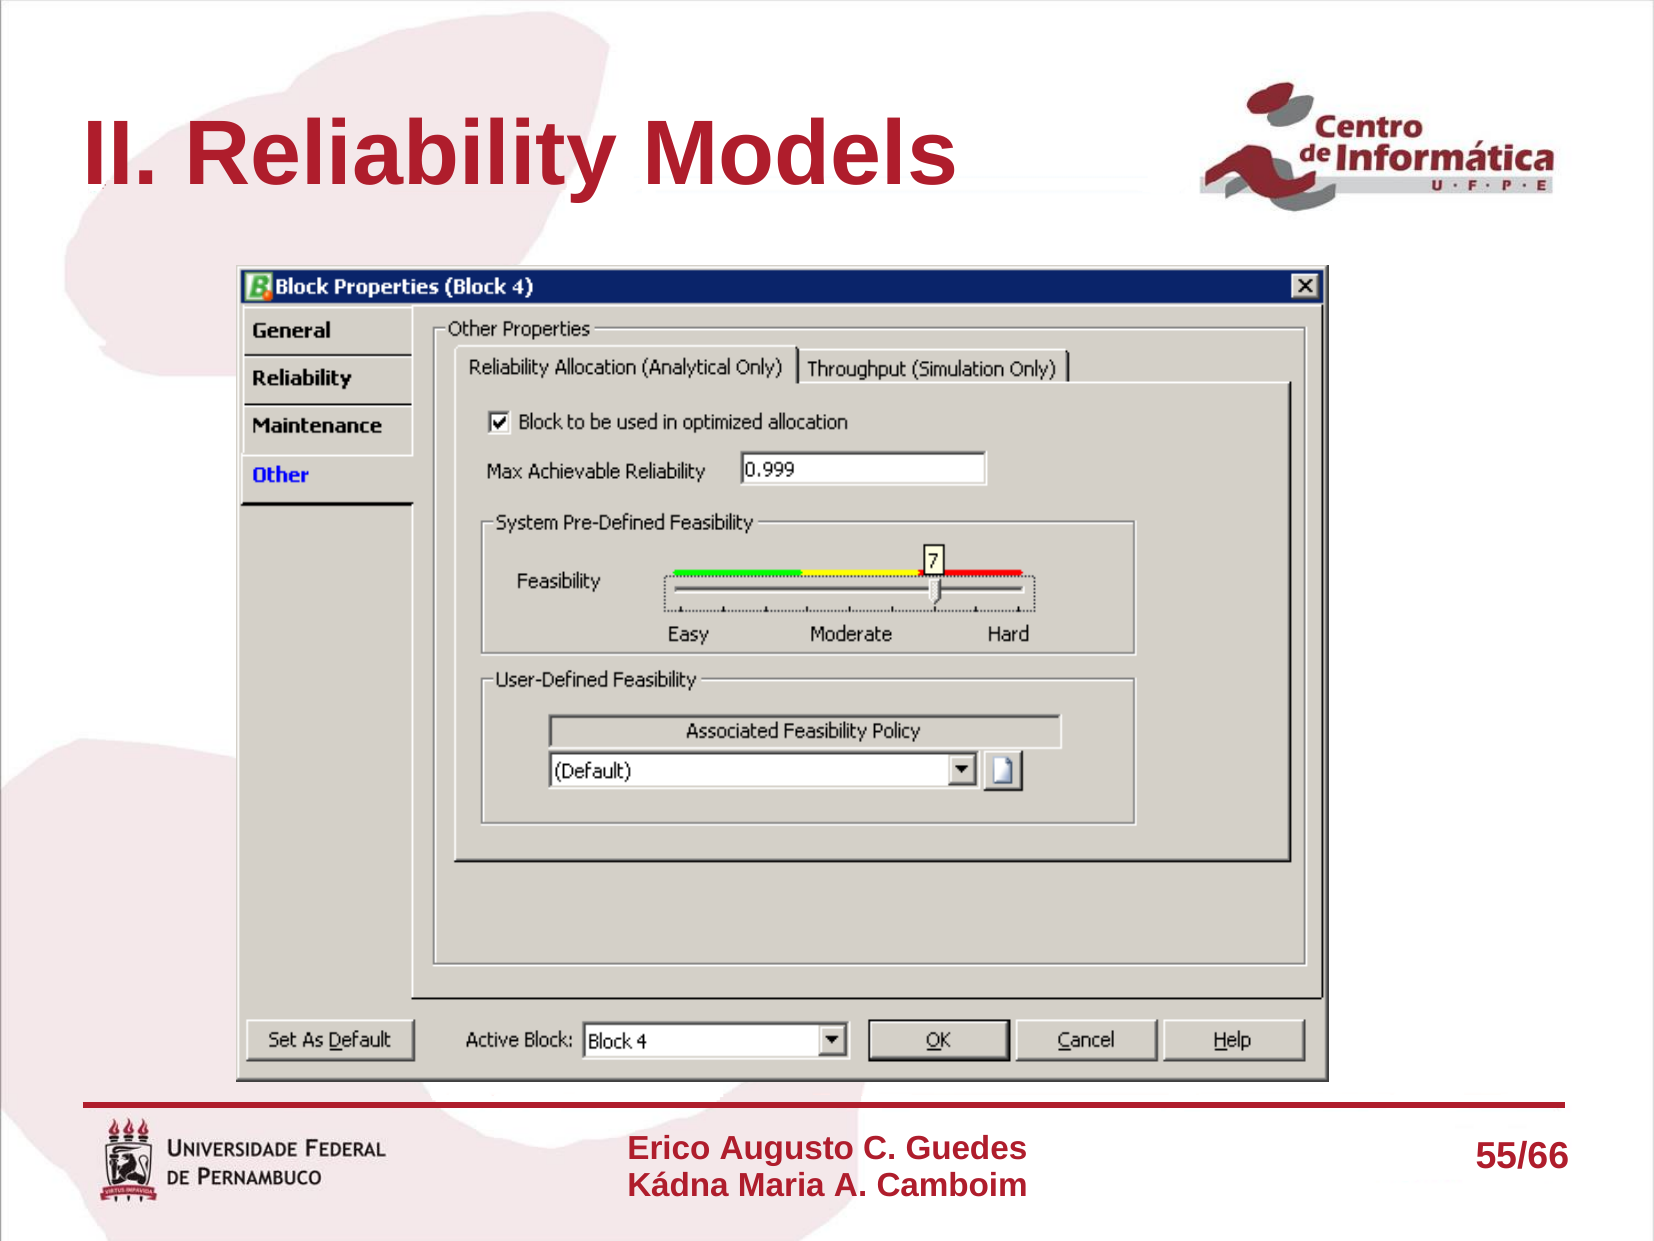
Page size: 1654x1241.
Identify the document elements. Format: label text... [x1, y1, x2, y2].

title II. Reliability Models [82, 56, 1571, 250]
picture [0, 0, 1654, 1241]
